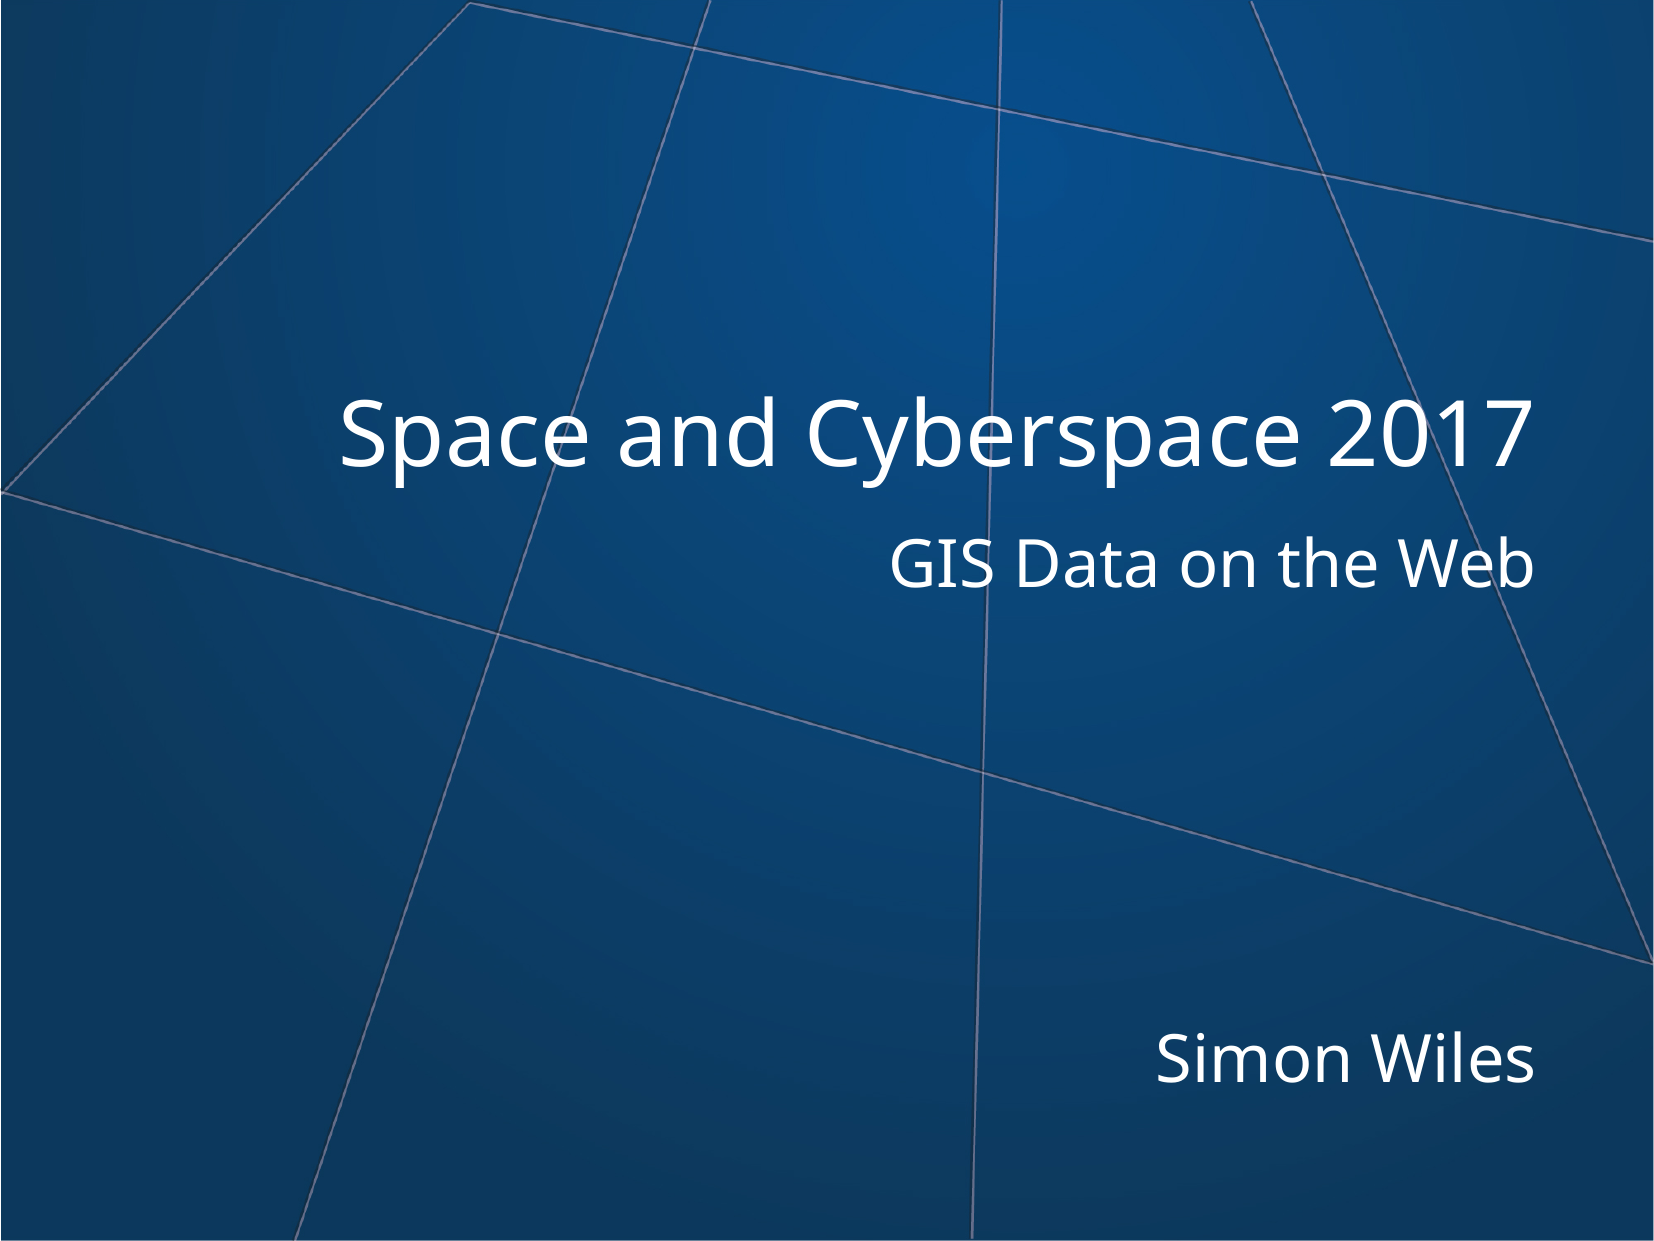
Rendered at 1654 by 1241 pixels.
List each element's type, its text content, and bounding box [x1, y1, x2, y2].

text_box Simon Wiles [720, 979, 1538, 1134]
subtitle GIS Data on the Web [720, 484, 1538, 639]
title Space and Cyberspace 2017 [212, 324, 1538, 538]
picture [0, 0, 1654, 1241]
